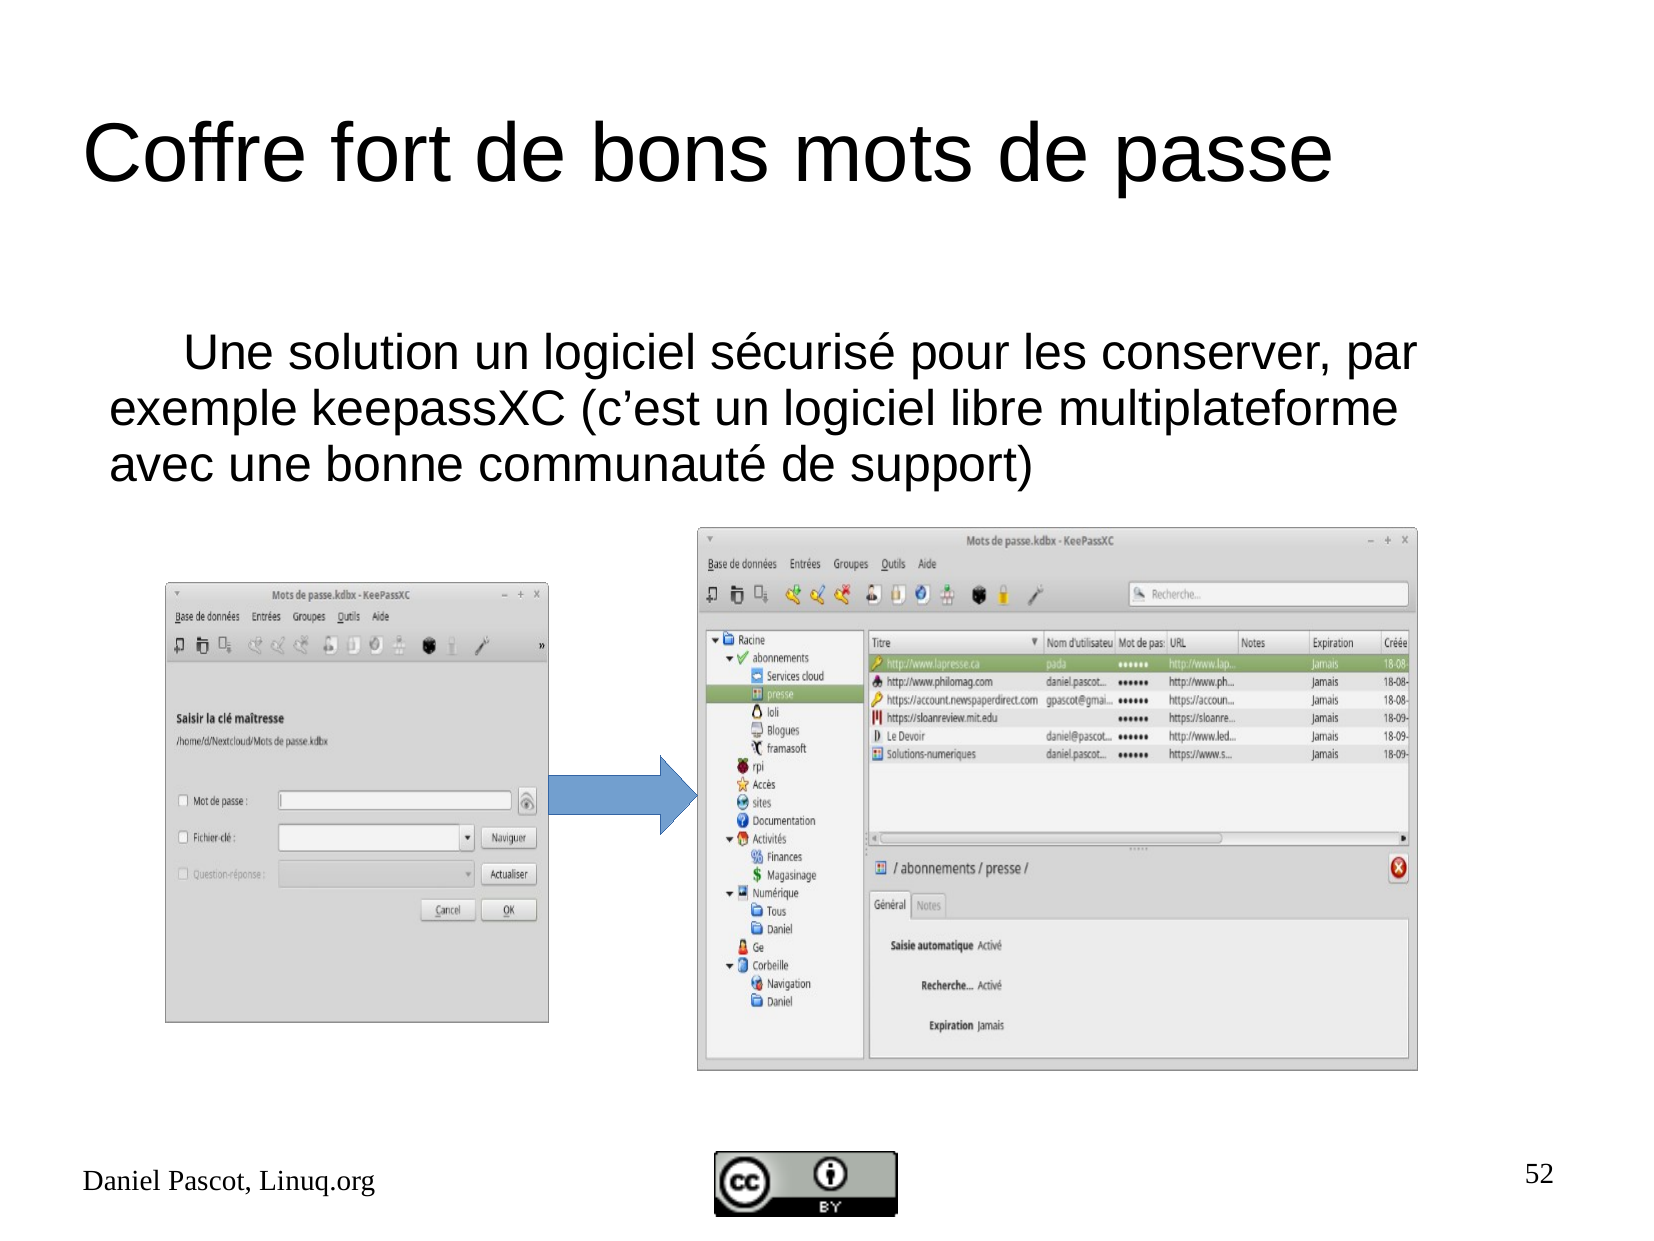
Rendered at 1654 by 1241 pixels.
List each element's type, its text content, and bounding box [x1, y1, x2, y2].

picture [697, 527, 1418, 1071]
text_box Une solution un logiciel sécurisé pour les conserver, par exemple keepassXC (c’est un logiciel libre multiplateforme avec une bonne communauté de support) [94, 261, 1477, 556]
picture [165, 582, 549, 1023]
title Coffre fort de bons mots de passe [82, 49, 1571, 257]
picture [714, 1151, 898, 1217]
text_box [548, 755, 698, 835]
